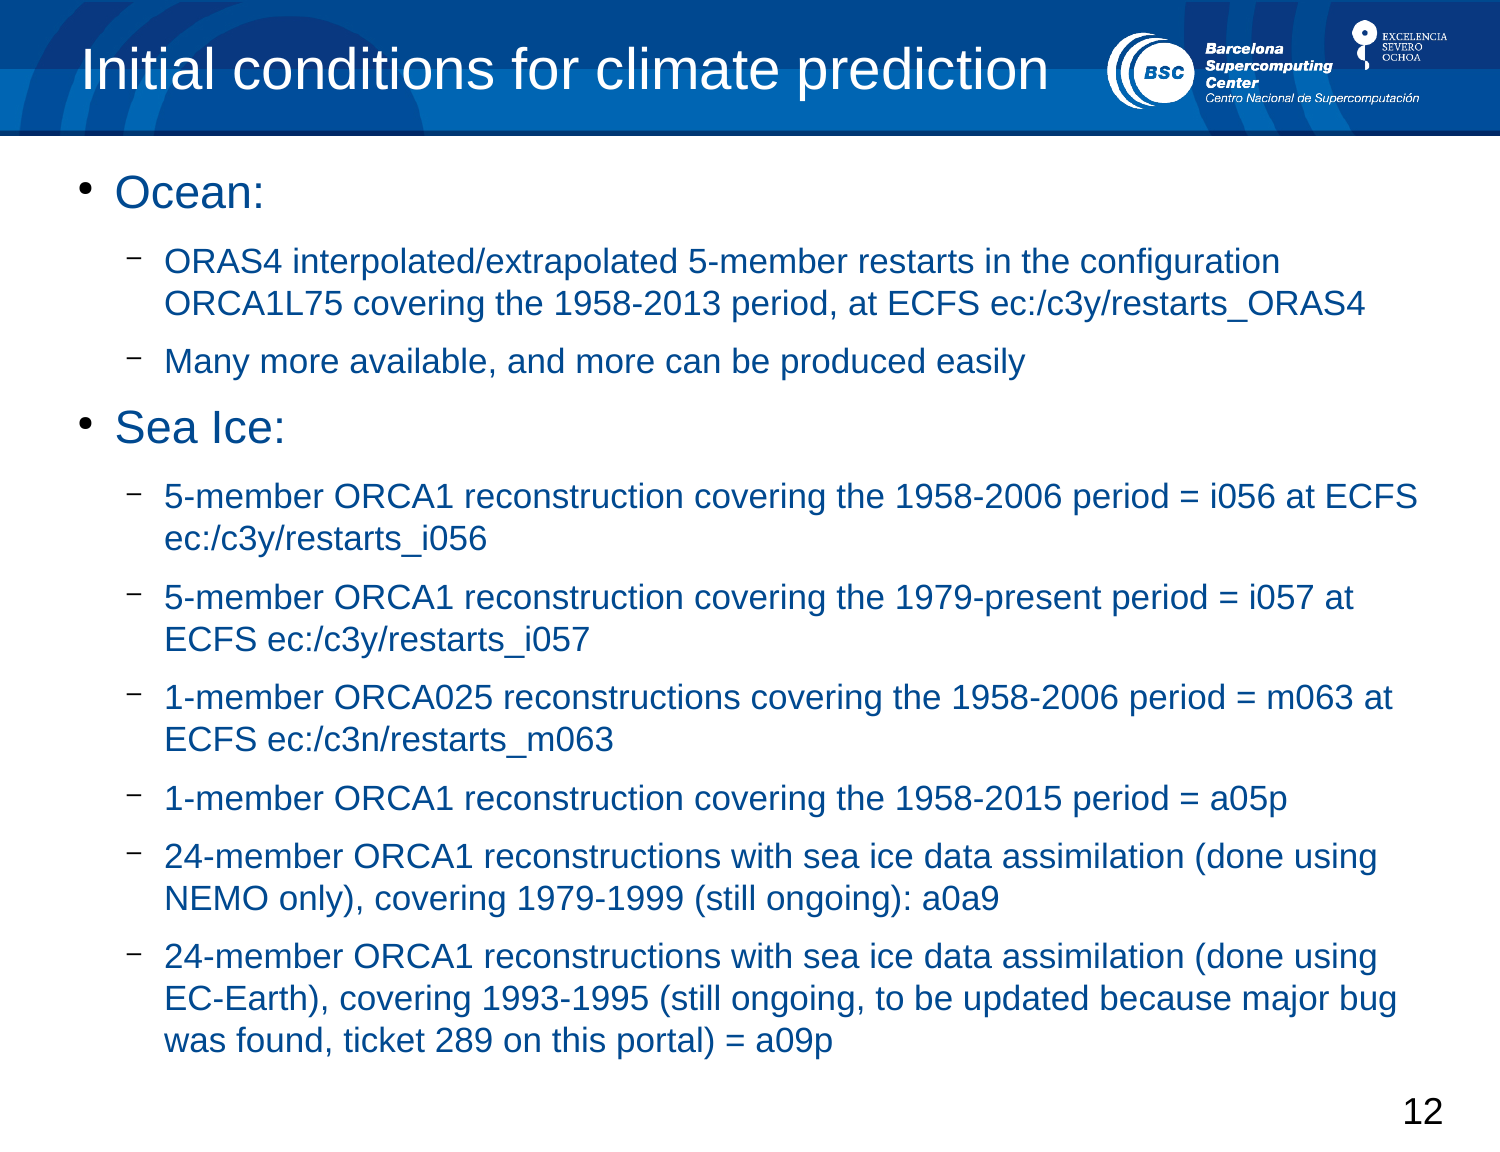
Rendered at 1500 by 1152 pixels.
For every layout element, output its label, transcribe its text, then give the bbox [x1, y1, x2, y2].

list Ocean: ORAS4 interpolated/extrapolated 5-member restarts in the configuration ORCA1L75 covering the 1958-2013 period, at ECFS ec:/c3y/restarts_ORAS4 Many more available, and more can be produced easily Sea Ice: 5-member ORCA1 reconstruction covering the 1958-2006 period = i056 at ECFS ec:/c3y/restarts_i056 5-member ORCA1 reconstruction covering the 1979-present period = i057 at ECFS ec:/c3y/restarts_i057 1-member ORCA025 reconstructions covering the 1958-2006 period = m063 at ECFS ec:/c3n/restarts_m063 1-member ORCA1 reconstruction covering the 1958-2015 period = a05p 24-member ORCA1 reconstructions with sea ice data assimilation (done using NEMO only), covering 1979-1999 (still ongoing): a0a9 24-member ORCA1 reconstructions with sea ice data assimilation (done using EC-Earth), covering 1993-1995 (still ongoing, to be updated because major bug was found, ticket 289 on this portal) = a09p [64, 161, 1432, 1068]
picture [0, 0, 1500, 136]
title Initial conditions for climate prediction [65, 23, 1081, 139]
